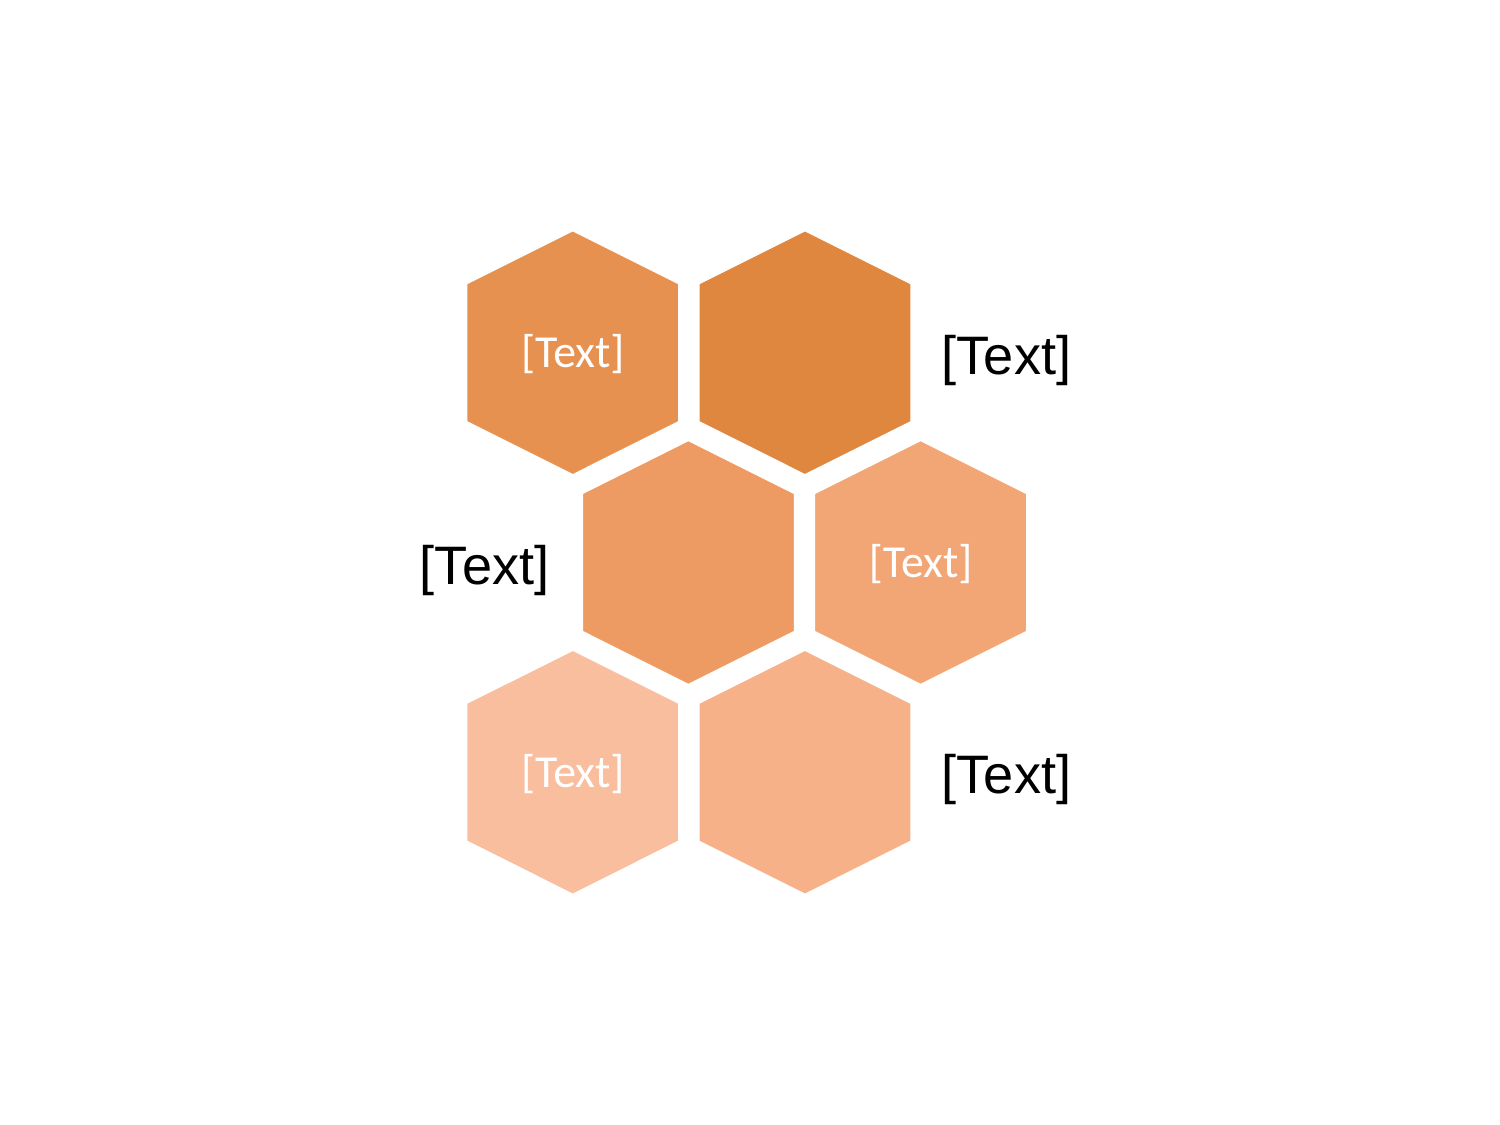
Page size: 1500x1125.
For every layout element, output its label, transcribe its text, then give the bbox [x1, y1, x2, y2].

text_box [Text] [919, 278, 1195, 427]
text_box [697, 229, 913, 477]
text_box [Text] [465, 648, 681, 896]
text_box [697, 648, 913, 896]
text_box [Text] [919, 698, 1195, 847]
text_box [580, 438, 796, 687]
text_box [Text] [465, 229, 681, 477]
text_box [Text] [813, 438, 1029, 687]
text_box [Text] [305, 488, 573, 637]
